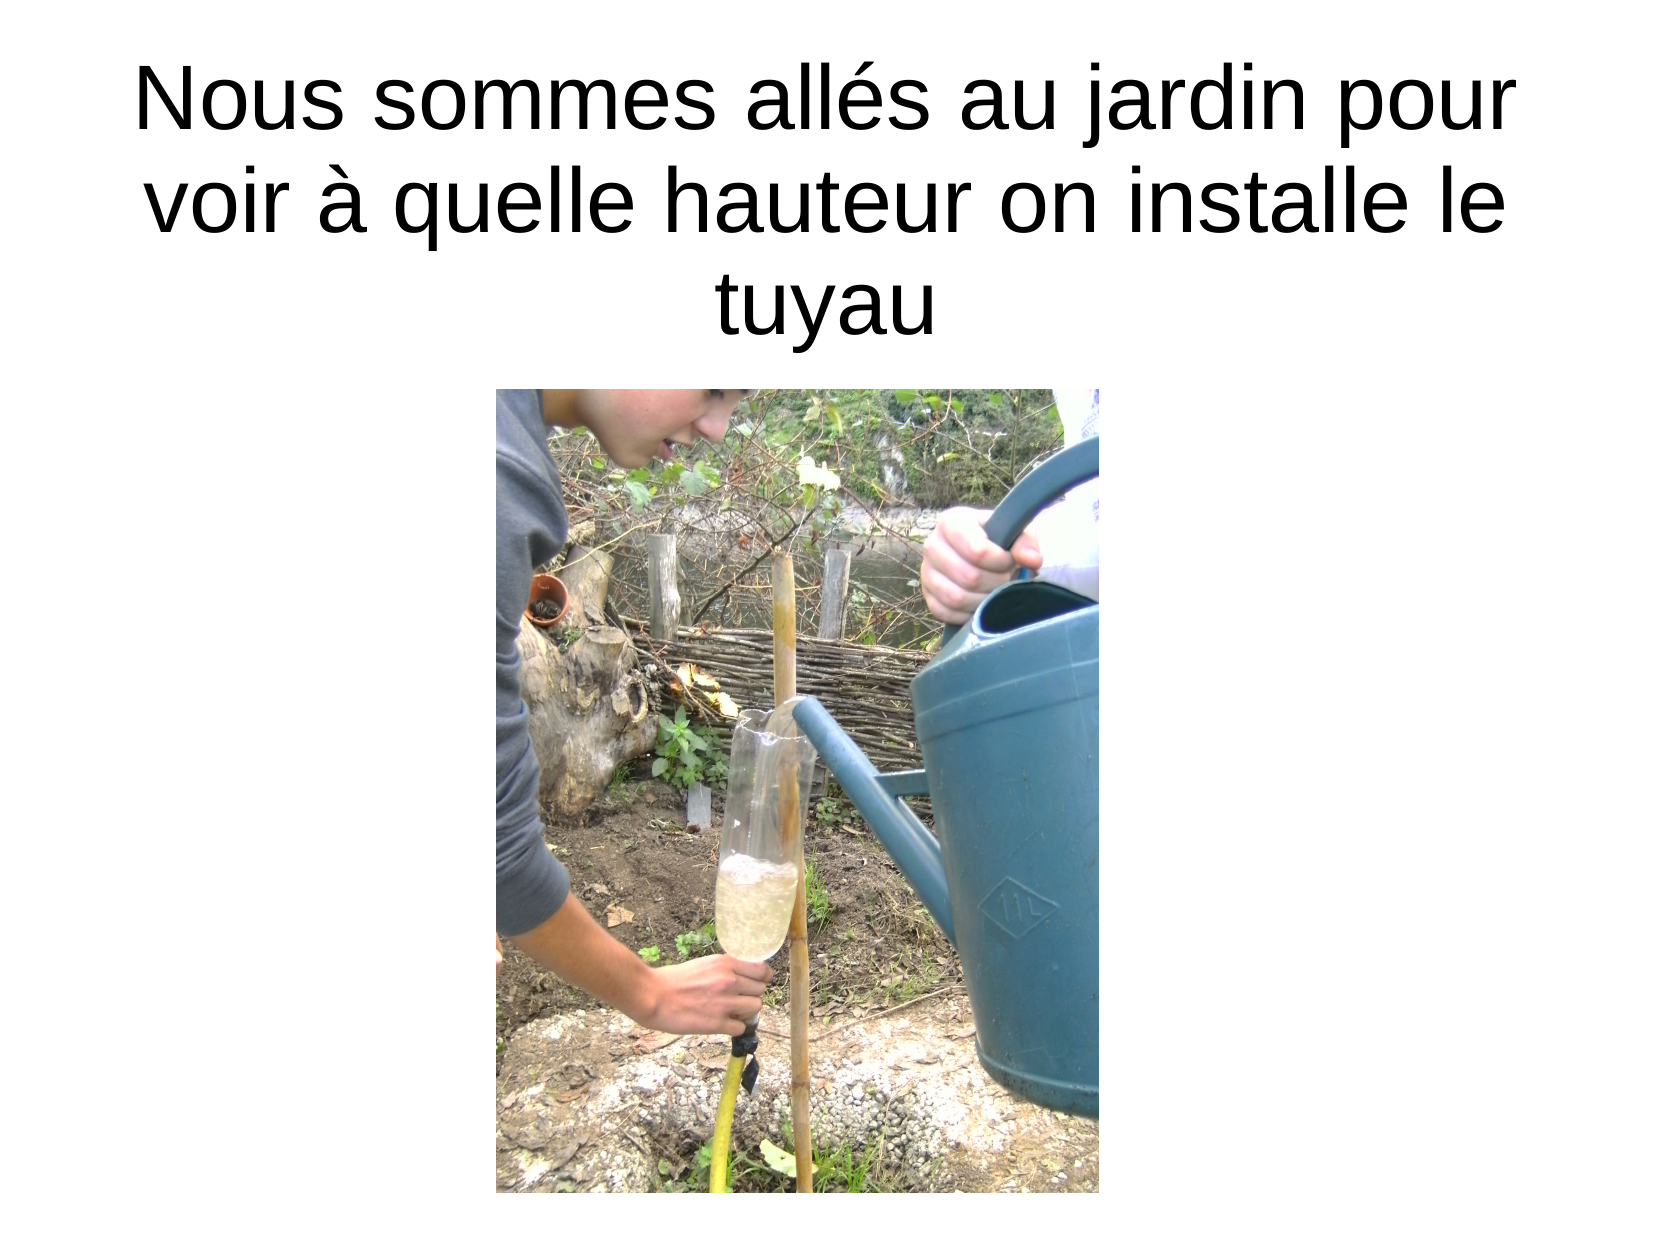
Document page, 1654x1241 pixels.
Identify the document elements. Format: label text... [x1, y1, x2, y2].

title Nous sommes allés au jardin pour voir à quelle hauteur on installe le tuyau [82, 46, 1571, 355]
picture [496, 389, 1099, 1193]
